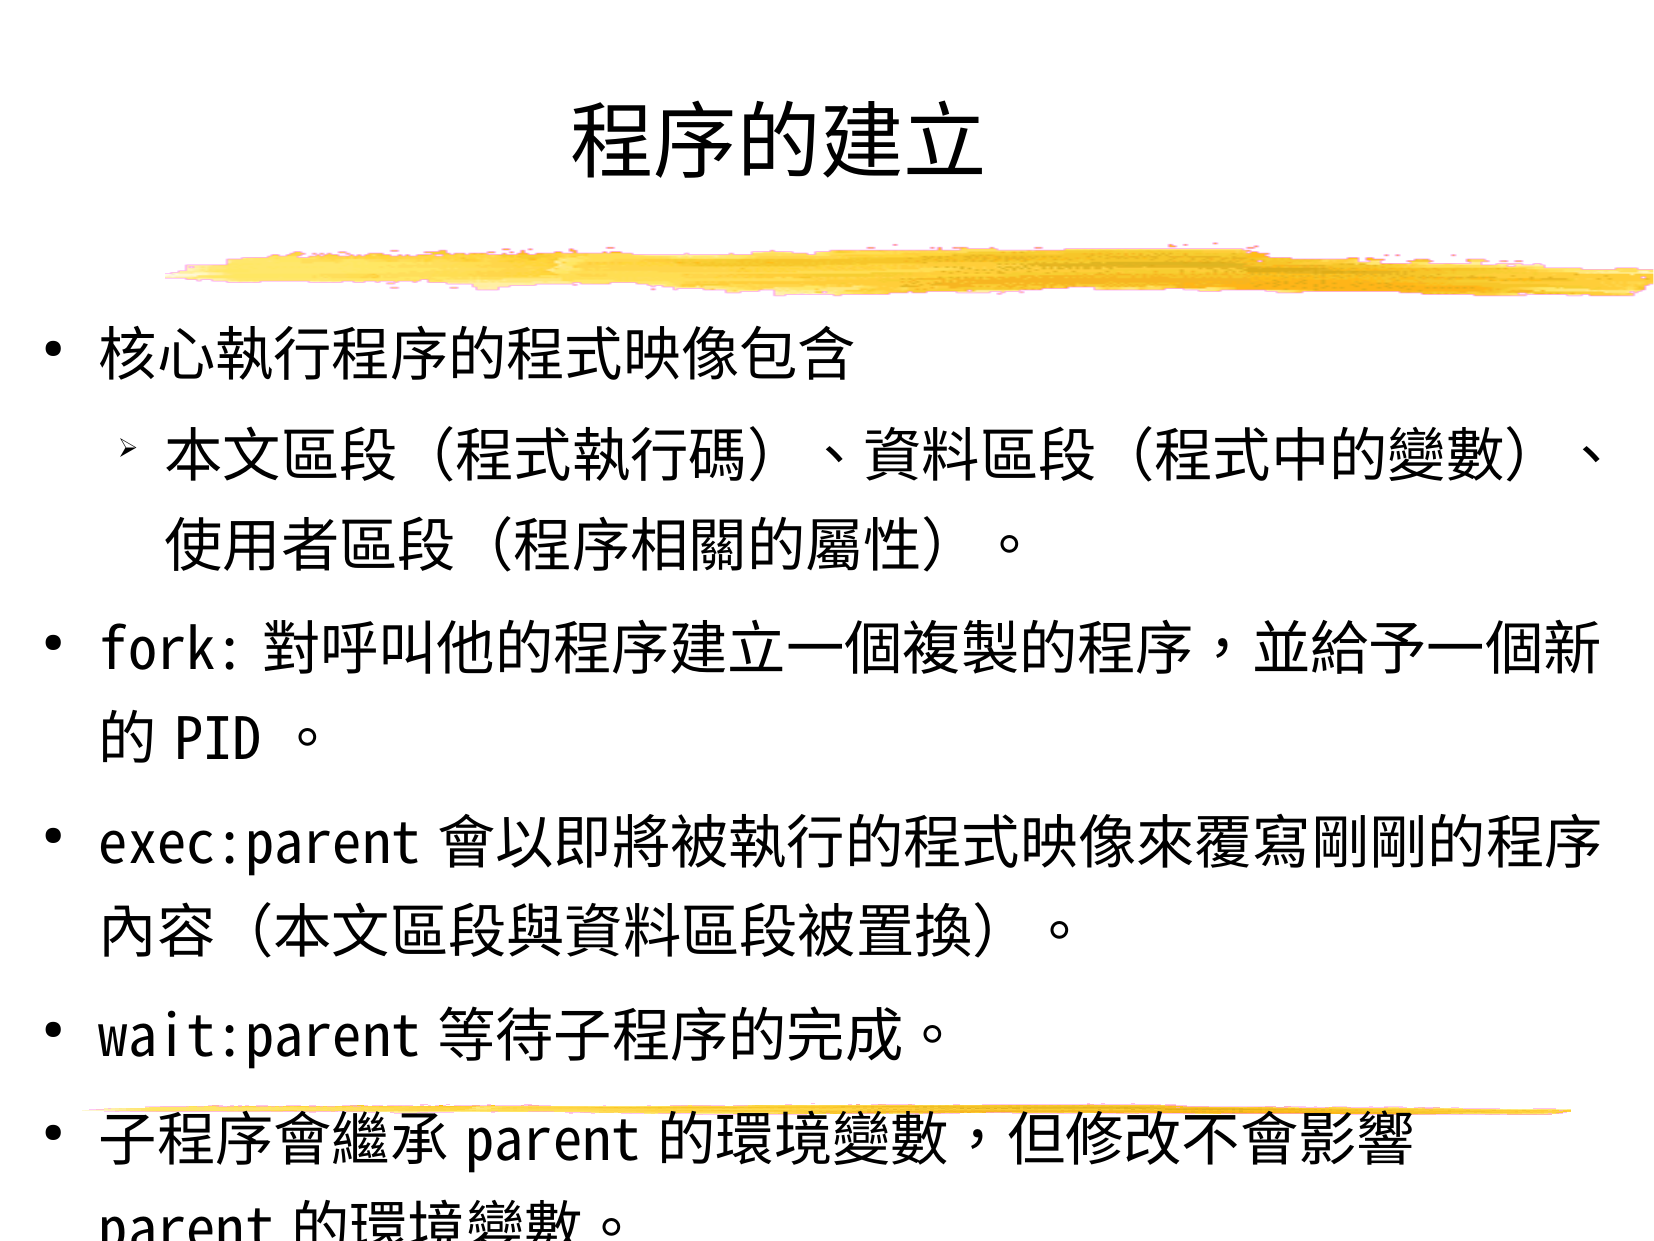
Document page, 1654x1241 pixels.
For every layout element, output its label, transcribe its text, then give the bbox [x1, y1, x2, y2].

title 程序的建立 [76, 28, 1482, 236]
picture [165, 237, 1654, 308]
list 核心執行程序的程式映像包含 本文區段（程式執行碼）、資料區段（程式中的變數）、使用者區段（程序相關的屬性）。 fork:對呼叫他的程序建立一個複製的程序，並給予一個新的PID。 exec:parent會以即將被執行的程式映像來覆寫剛剛的程序內容（本文區段與資料區段被置換）。 wait:parent等待子程序的完成。 子程序會繼承parent的環境變數，但修改不會影響 parent的環境變數。 [42, 302, 1606, 1133]
